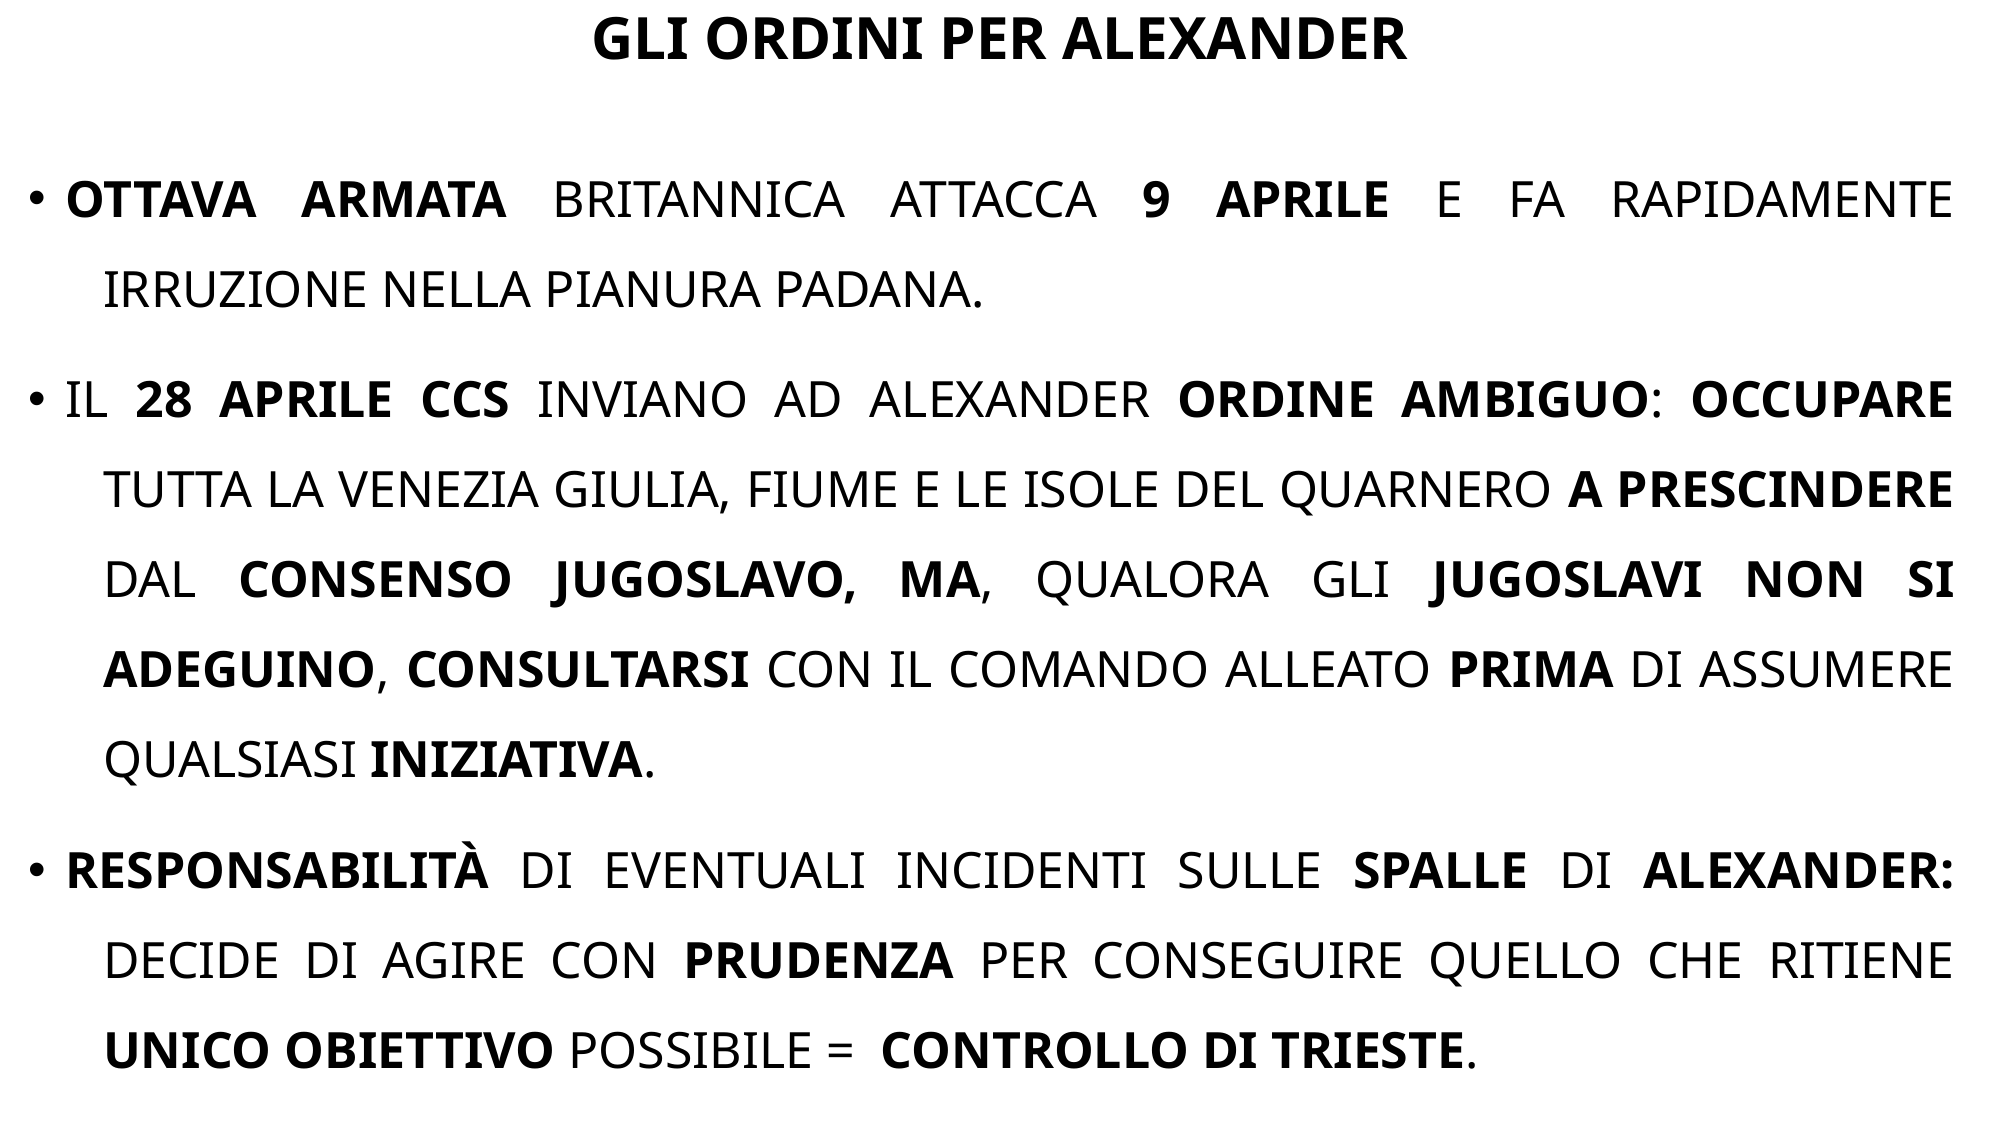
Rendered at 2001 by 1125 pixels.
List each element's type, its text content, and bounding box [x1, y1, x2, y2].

title GLI ORDINI PER ALEXANDER [137, 0, 1863, 100]
list OTTAVA ARMATA BRITANNICA ATTACCA 9 APRILE E FA RAPIDAMENTE IRRUZIONE NELLA PIANURA PADANA. IL 28 APRILE CCS INVIANO AD ALEXANDER ORDINE AMBIGUO: OCCUPARE TUTTA LA VENEZIA GIULIA, FIUME E LE ISOLE DEL QUARNERO A PRESCINDERE DAL CONSENSO JUGOSLAVO, MA, QUALORA GLI JUGOSLAVI NON SI ADEGUINO, CONSULTARSI CON IL COMANDO ALLEATO PRIMA DI ASSUMERE QUALSIASI INIZIATIVA. RESPONSABILITÀ DI EVENTUALI INCIDENTI SULLE SPALLE DI ALEXANDER: DECIDE DI AGIRE CON PRUDENZA PER CONSEGUIRE QUELLO CHE RITIENE UNICO OBIETTIVO POSSIBILE = CONTROLLO DI TRIESTE. [13, 129, 1985, 1109]
